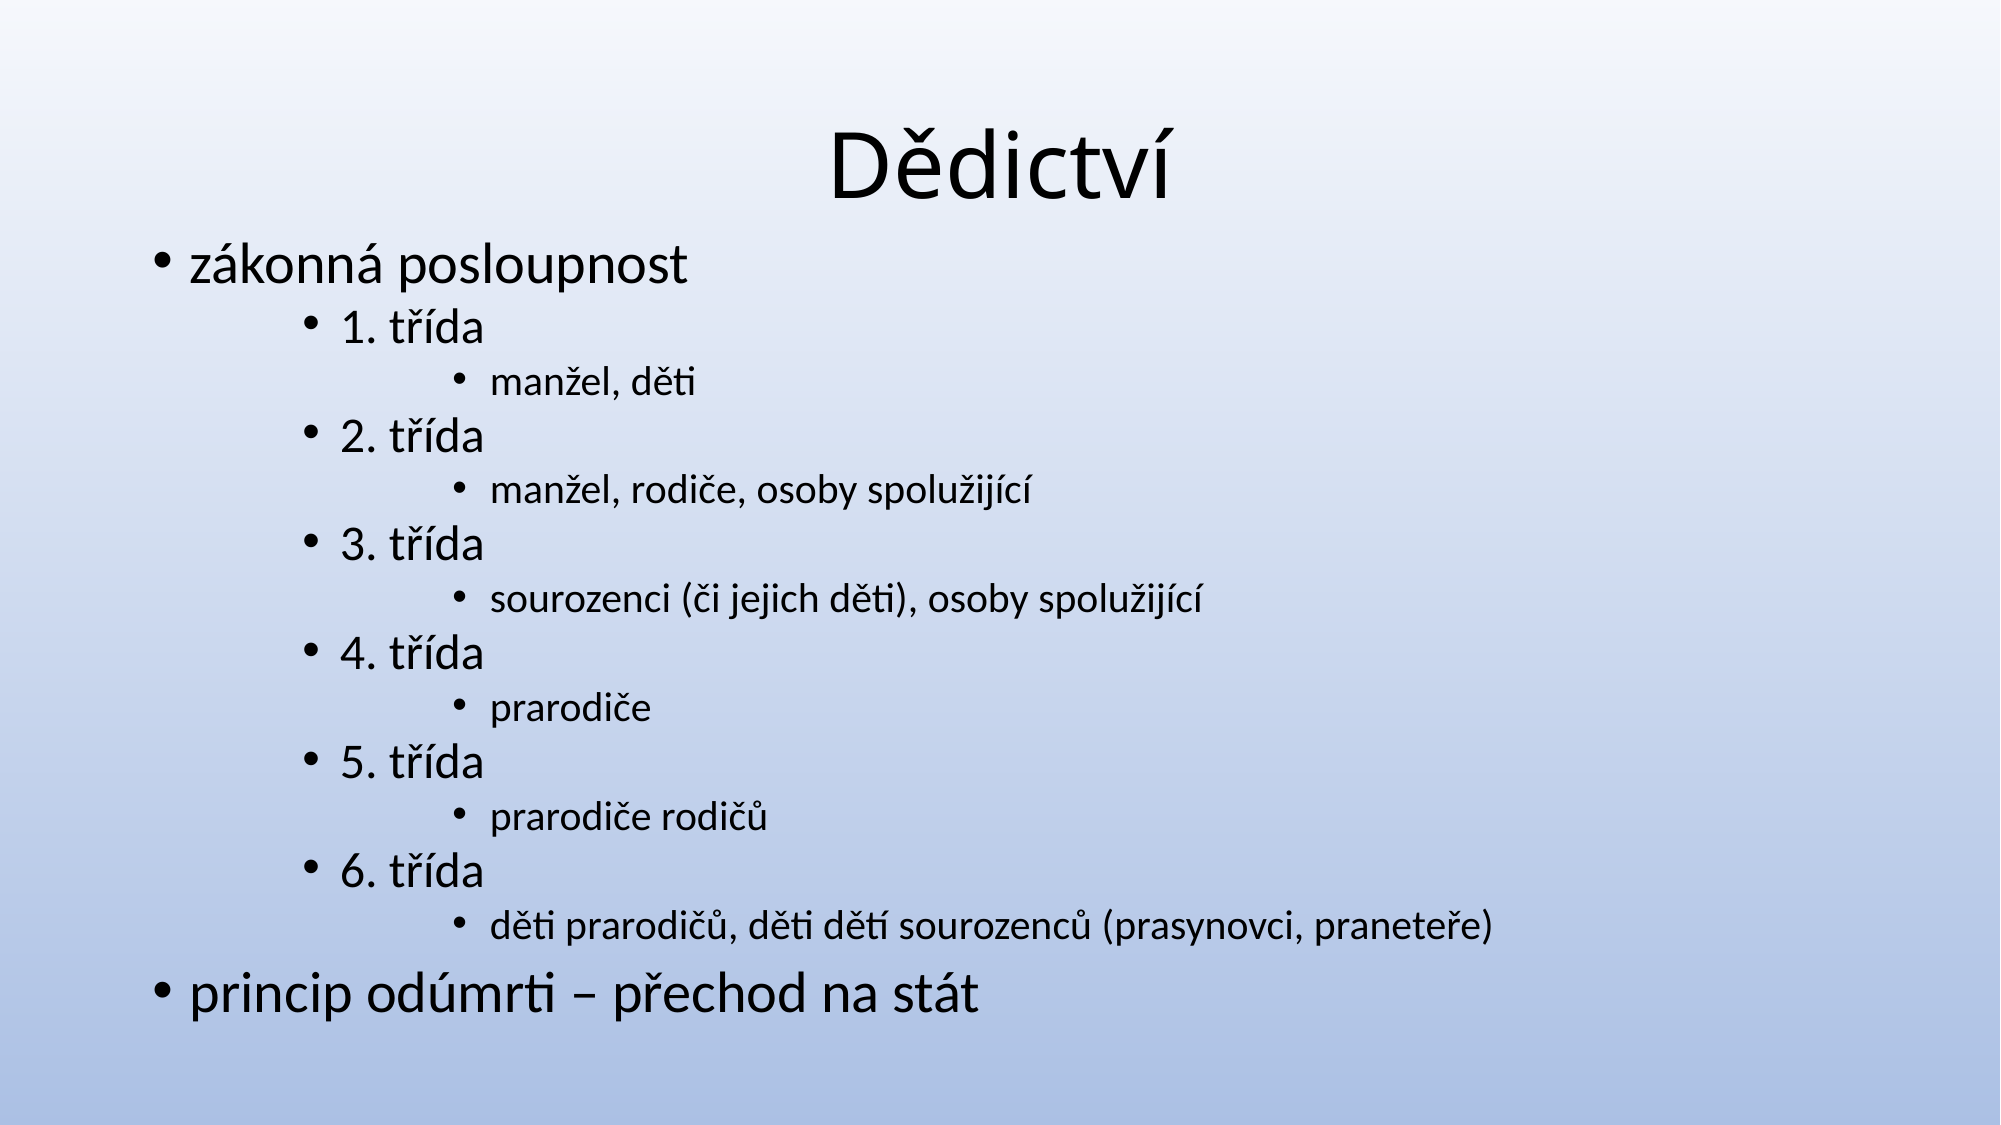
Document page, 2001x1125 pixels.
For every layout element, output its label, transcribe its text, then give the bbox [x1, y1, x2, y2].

list zákonná posloupnost 1. třída manžel, děti 2. třída manžel, rodiče, osoby spolužijící 3. třída sourozenci (či jejich děti), osoby spolužijící 4. třída prarodiče 5. třída prarodiče rodičů 6. třída děti prarodičů, děti dětí sourozenců (prasynovci, praneteře) princip odúmrti – přechod na stát [137, 231, 1863, 1077]
title Dědictví [137, 59, 1863, 231]
